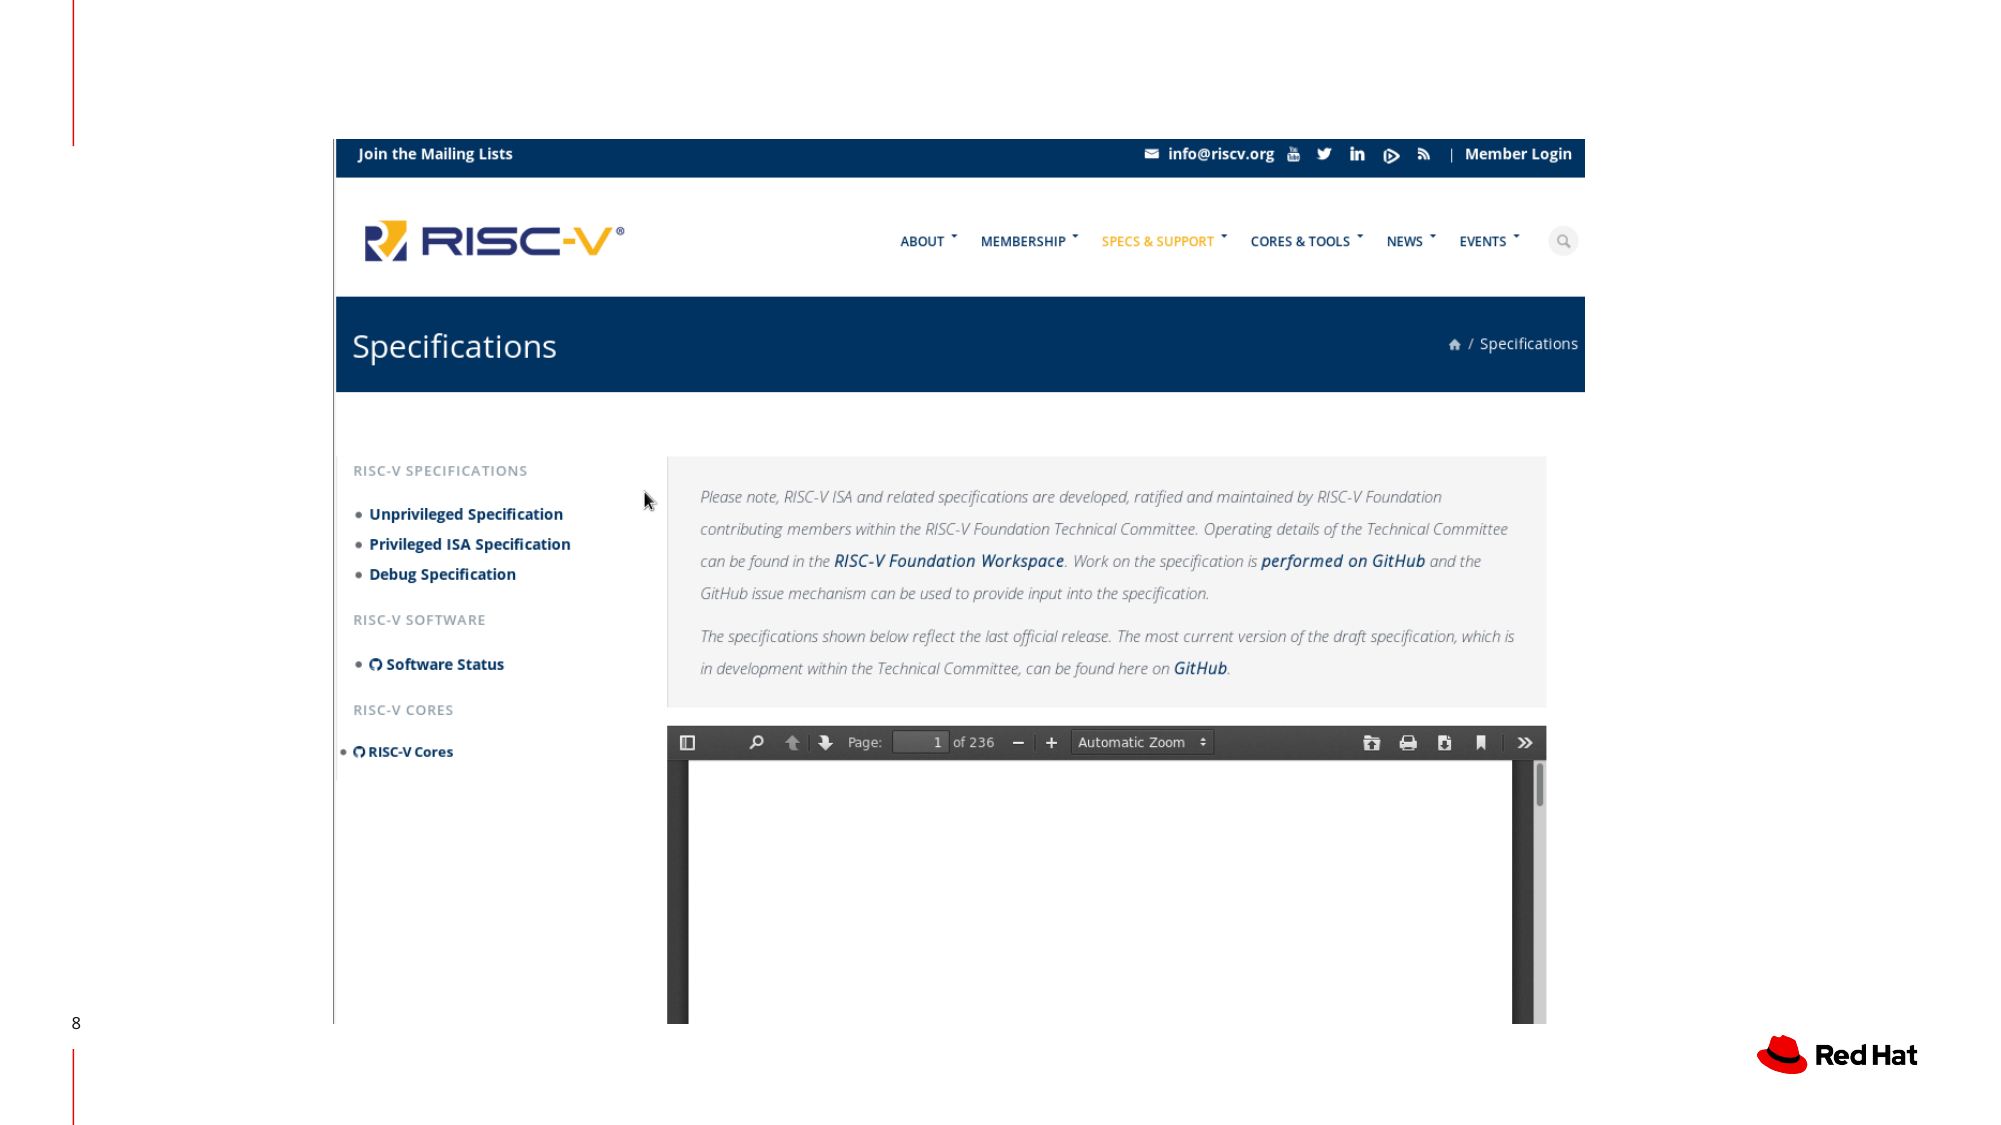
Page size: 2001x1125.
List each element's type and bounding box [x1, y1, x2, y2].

picture [1757, 1035, 1918, 1074]
picture [333, 139, 1585, 1024]
